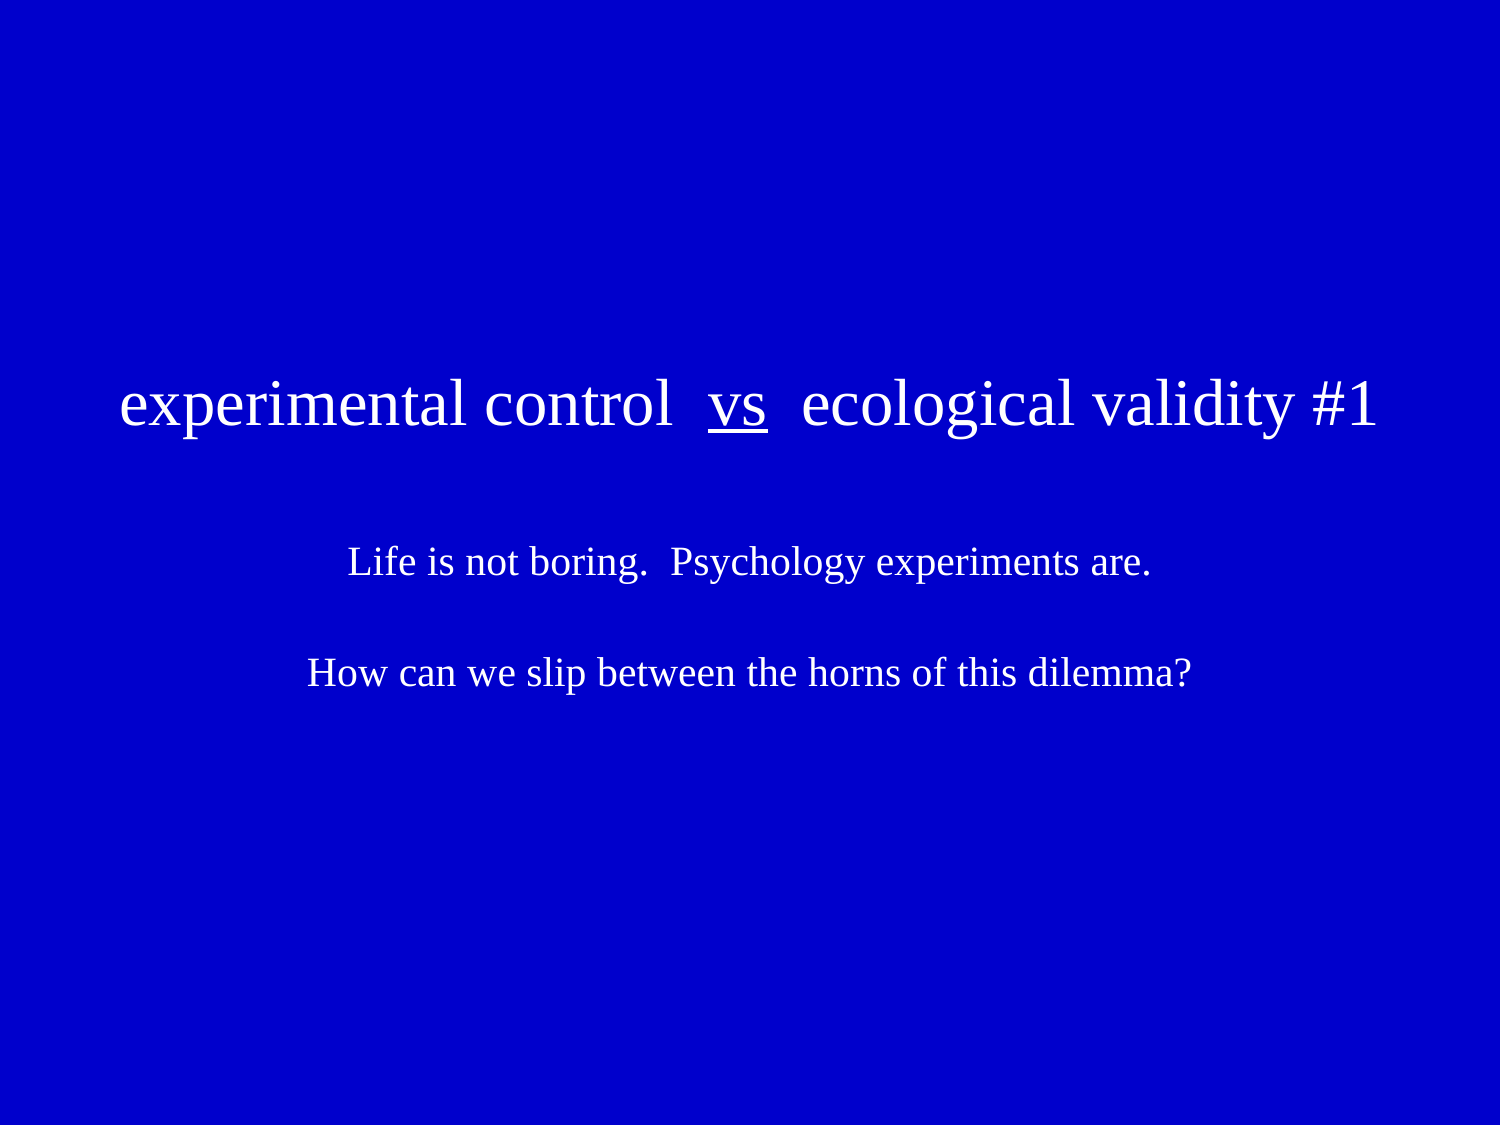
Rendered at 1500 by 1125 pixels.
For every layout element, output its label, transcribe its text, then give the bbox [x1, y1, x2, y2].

title experimental control vs ecological validity #1 Life is not boring. Psychology experiments are. How can we slip between the horns of this dilemma? [83, 293, 1417, 753]
